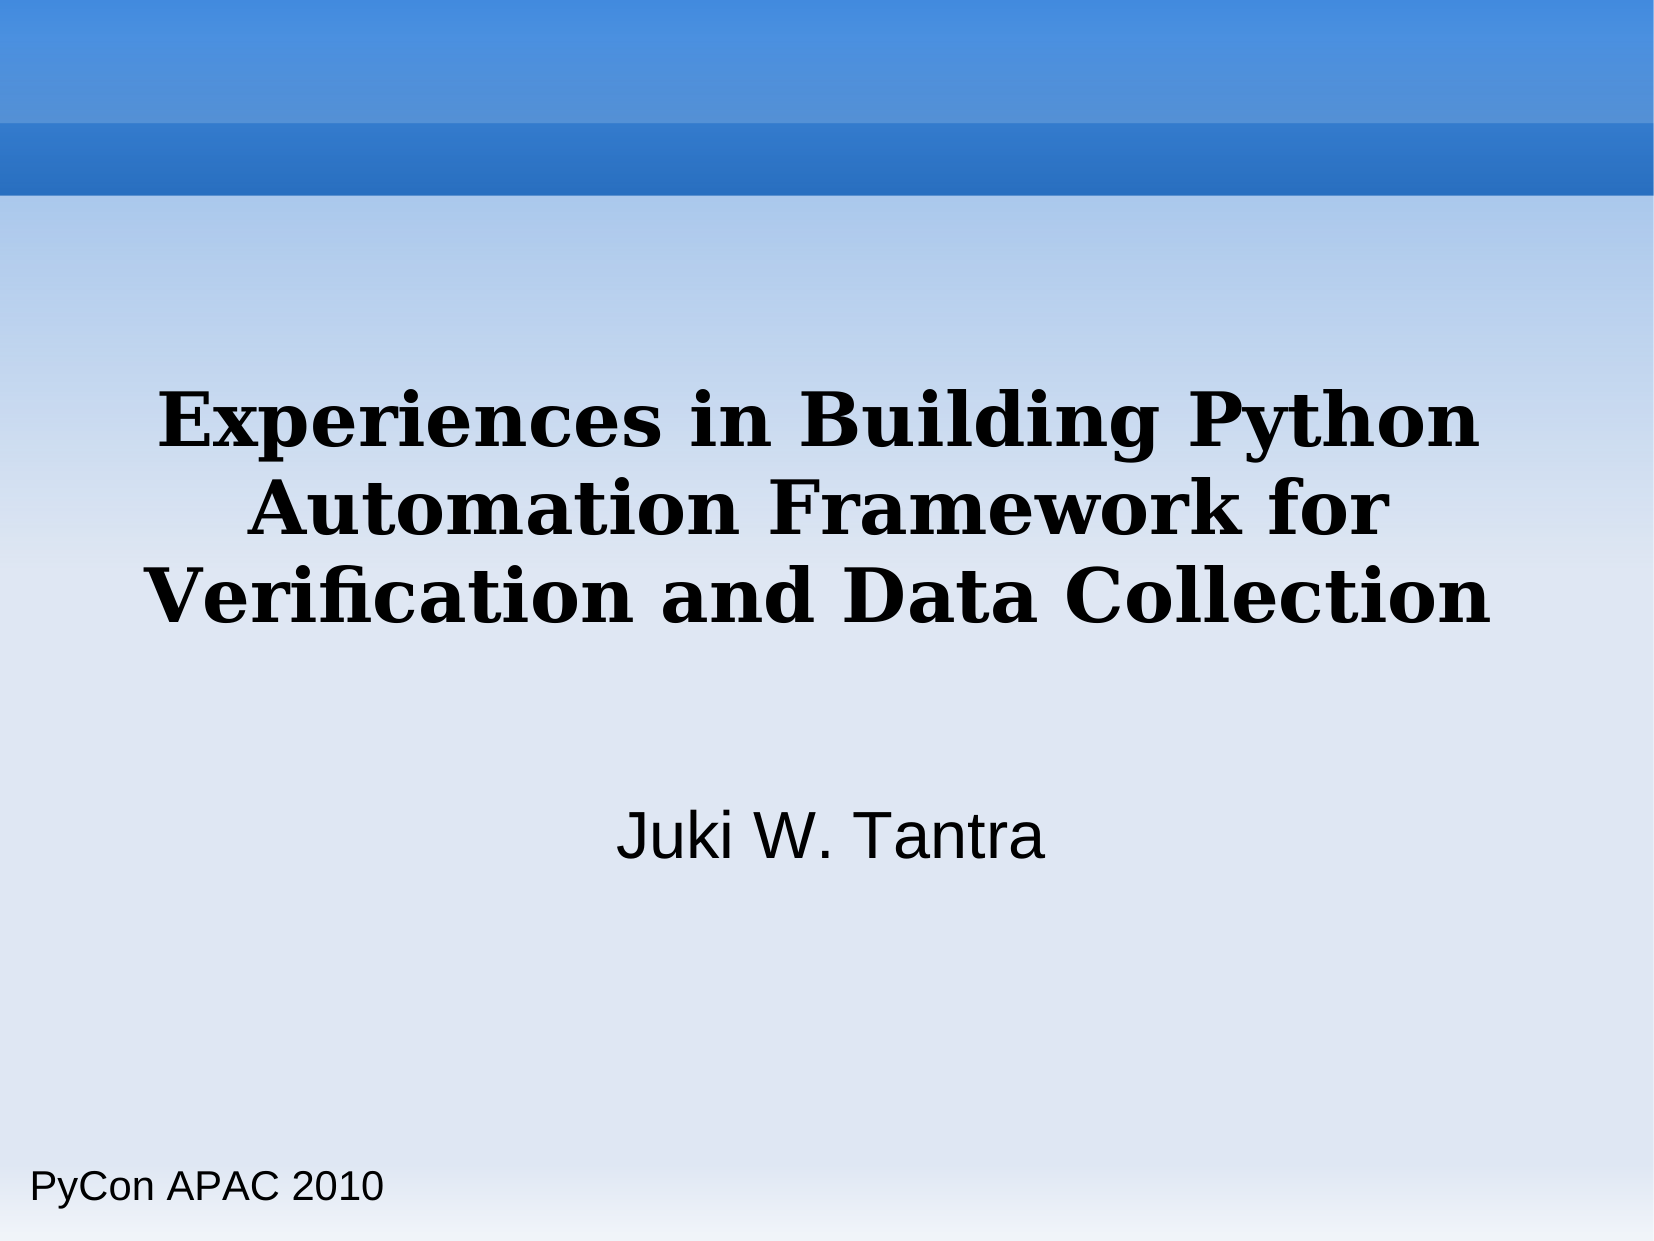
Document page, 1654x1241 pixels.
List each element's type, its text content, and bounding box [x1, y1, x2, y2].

picture [0, 0, 1654, 1241]
list PyCon APAC 2010 [11, 1162, 530, 1238]
title Experiences in Building Python Automation Framework for Verification and Data Collection [75, 384, 1564, 667]
subtitle Juki W. Tantra [86, 750, 1576, 922]
